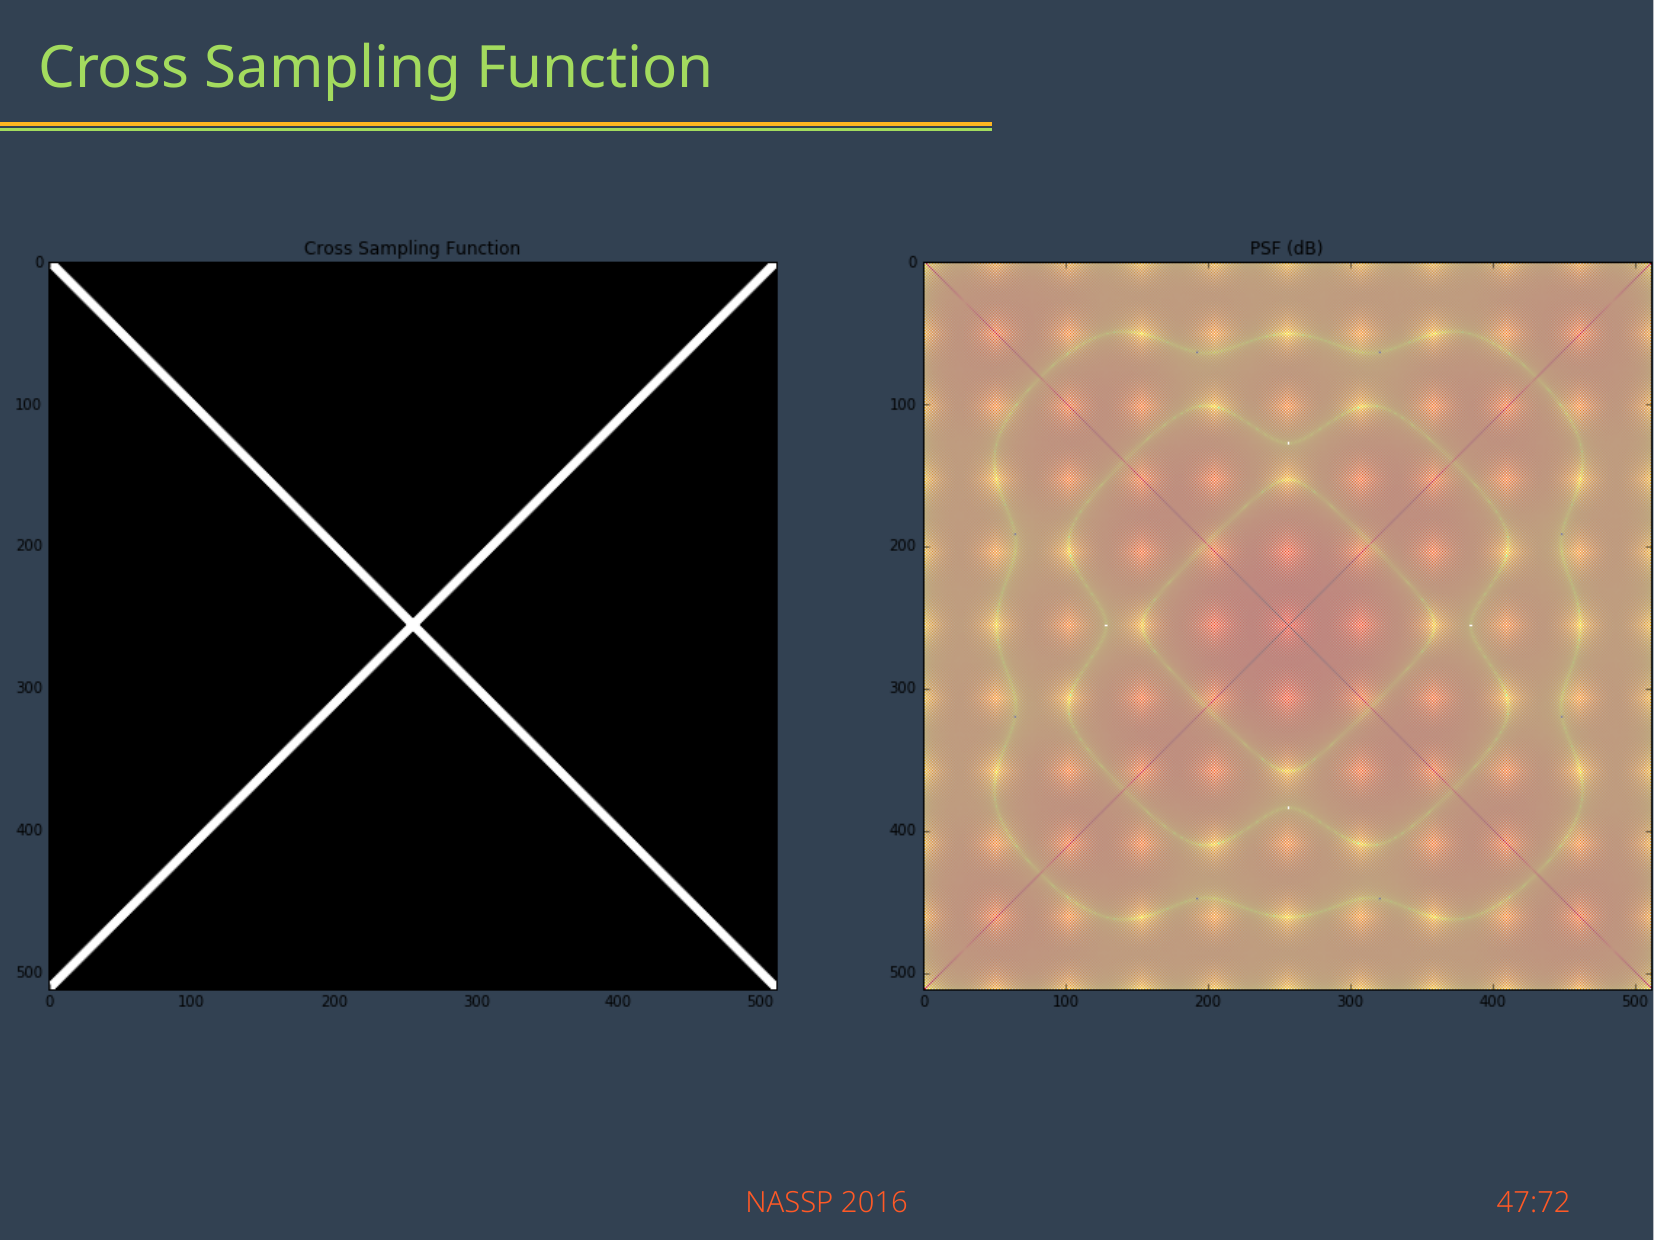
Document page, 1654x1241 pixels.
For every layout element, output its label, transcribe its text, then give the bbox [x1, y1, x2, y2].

text_box Cross Sampling Function [23, 17, 1182, 103]
picture [5, 230, 1654, 1020]
